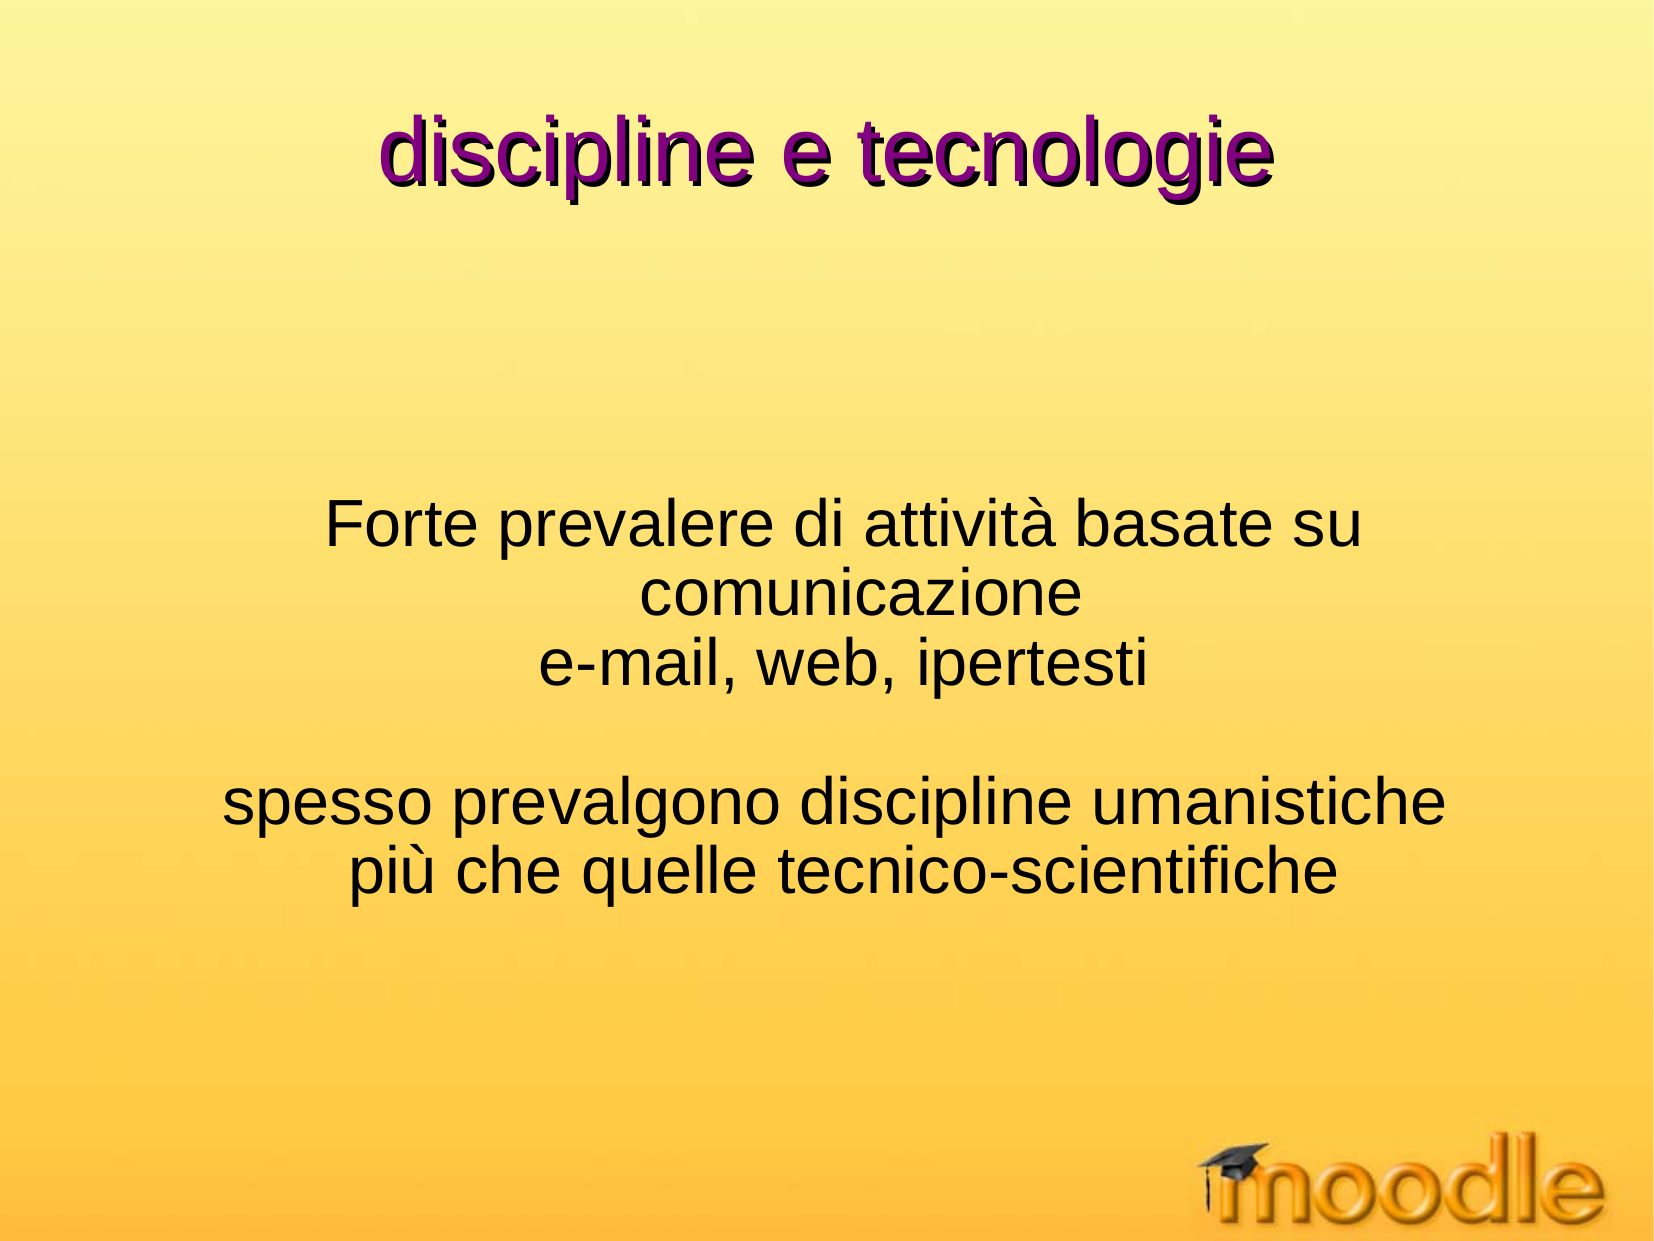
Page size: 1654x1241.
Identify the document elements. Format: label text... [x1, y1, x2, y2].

title discipline e tecnologie [82, 101, 1571, 205]
picture [0, 0, 1654, 1241]
subtitle Forte prevalere di attività basate su comunicazione e-mail, web, ipertesti spesso prevalgono discipline umanistiche più che quelle tecnico-scientifiche [82, 475, 1571, 923]
